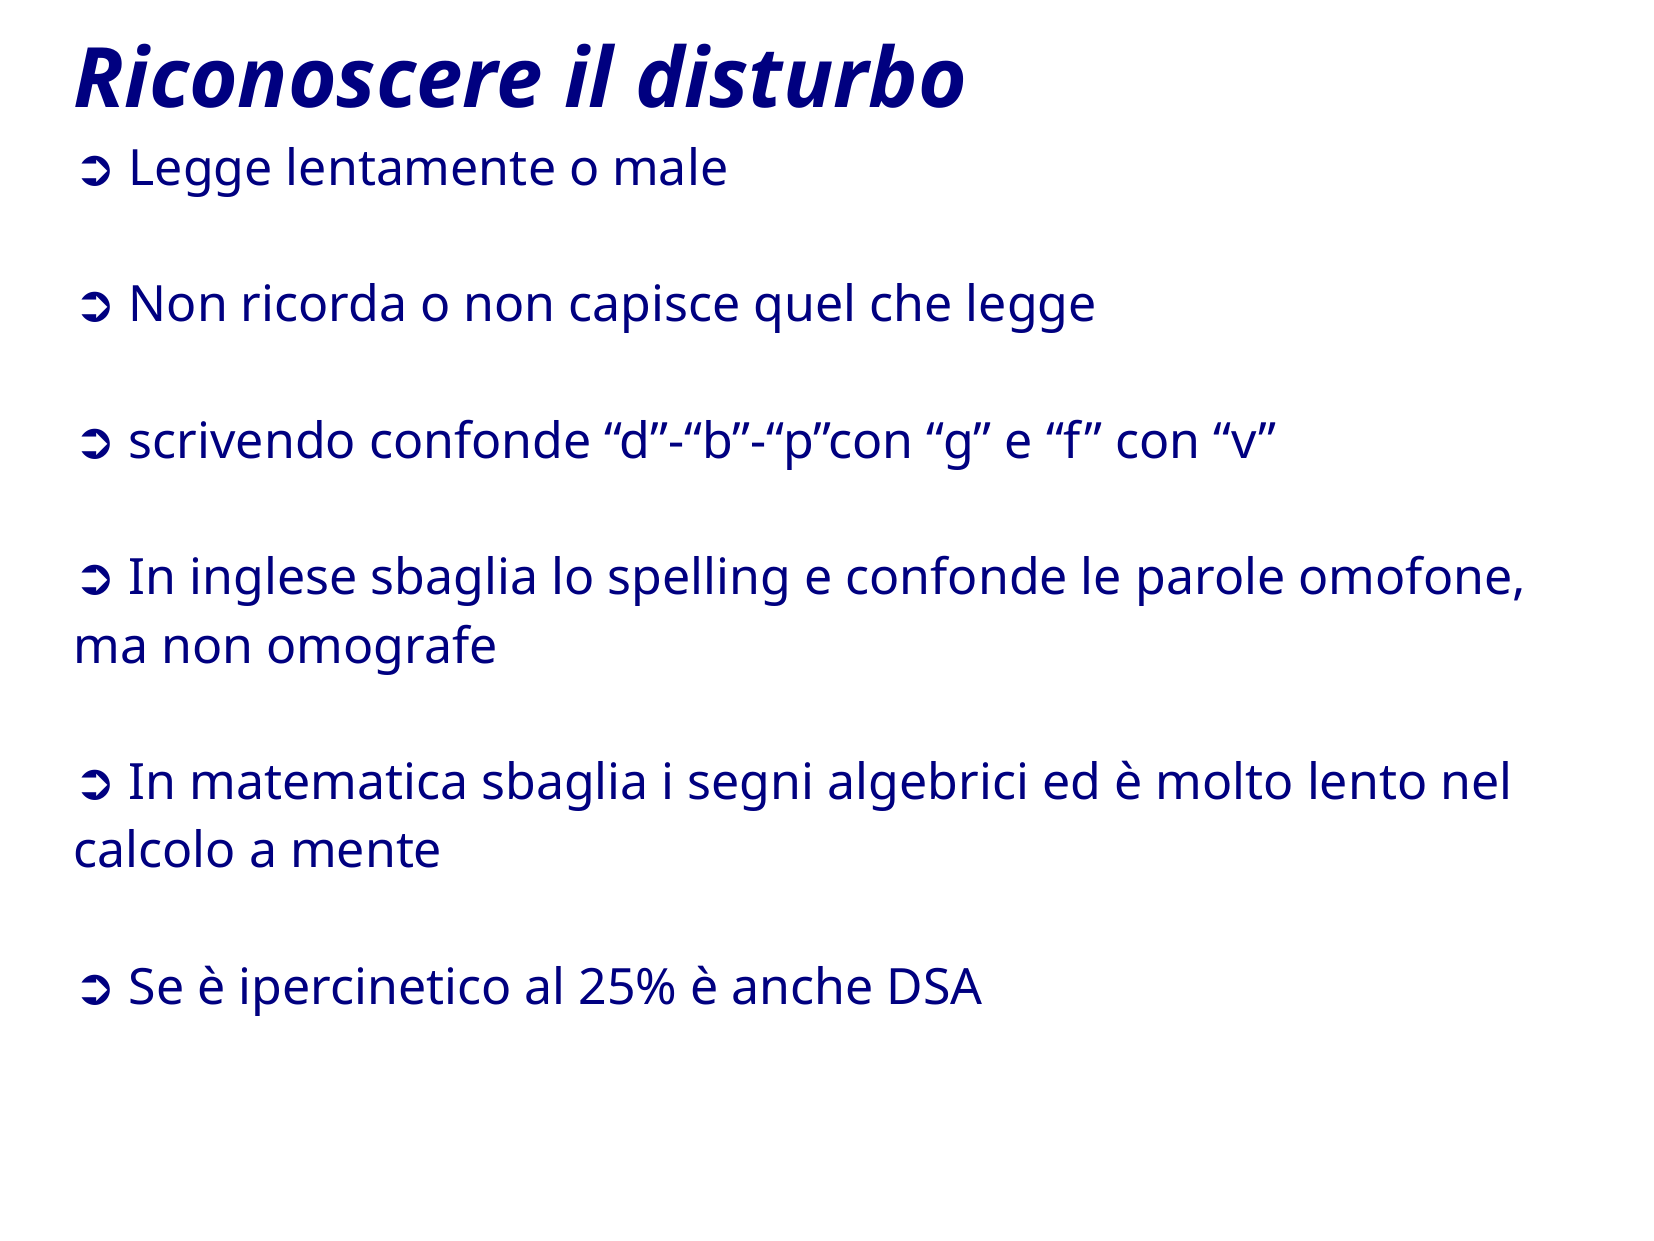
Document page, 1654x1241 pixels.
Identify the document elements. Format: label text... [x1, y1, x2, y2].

text_box Riconoscere il disturbo ➲ Legge lentamente o male ➲ Non ricorda o non capisce quel che legge ➲ scrivendo confonde “d”-“b”-“p”con “g” e “f” con “v” ➲ In inglese sbaglia lo spelling e confonde le parole omofone, ma non omografe ➲ In matematica sbaglia i segni algebrici ed è molto lento nel calcolo a mente ➲ Se è ipercinetico al 25% è anche DSA [59, 10, 1565, 1034]
